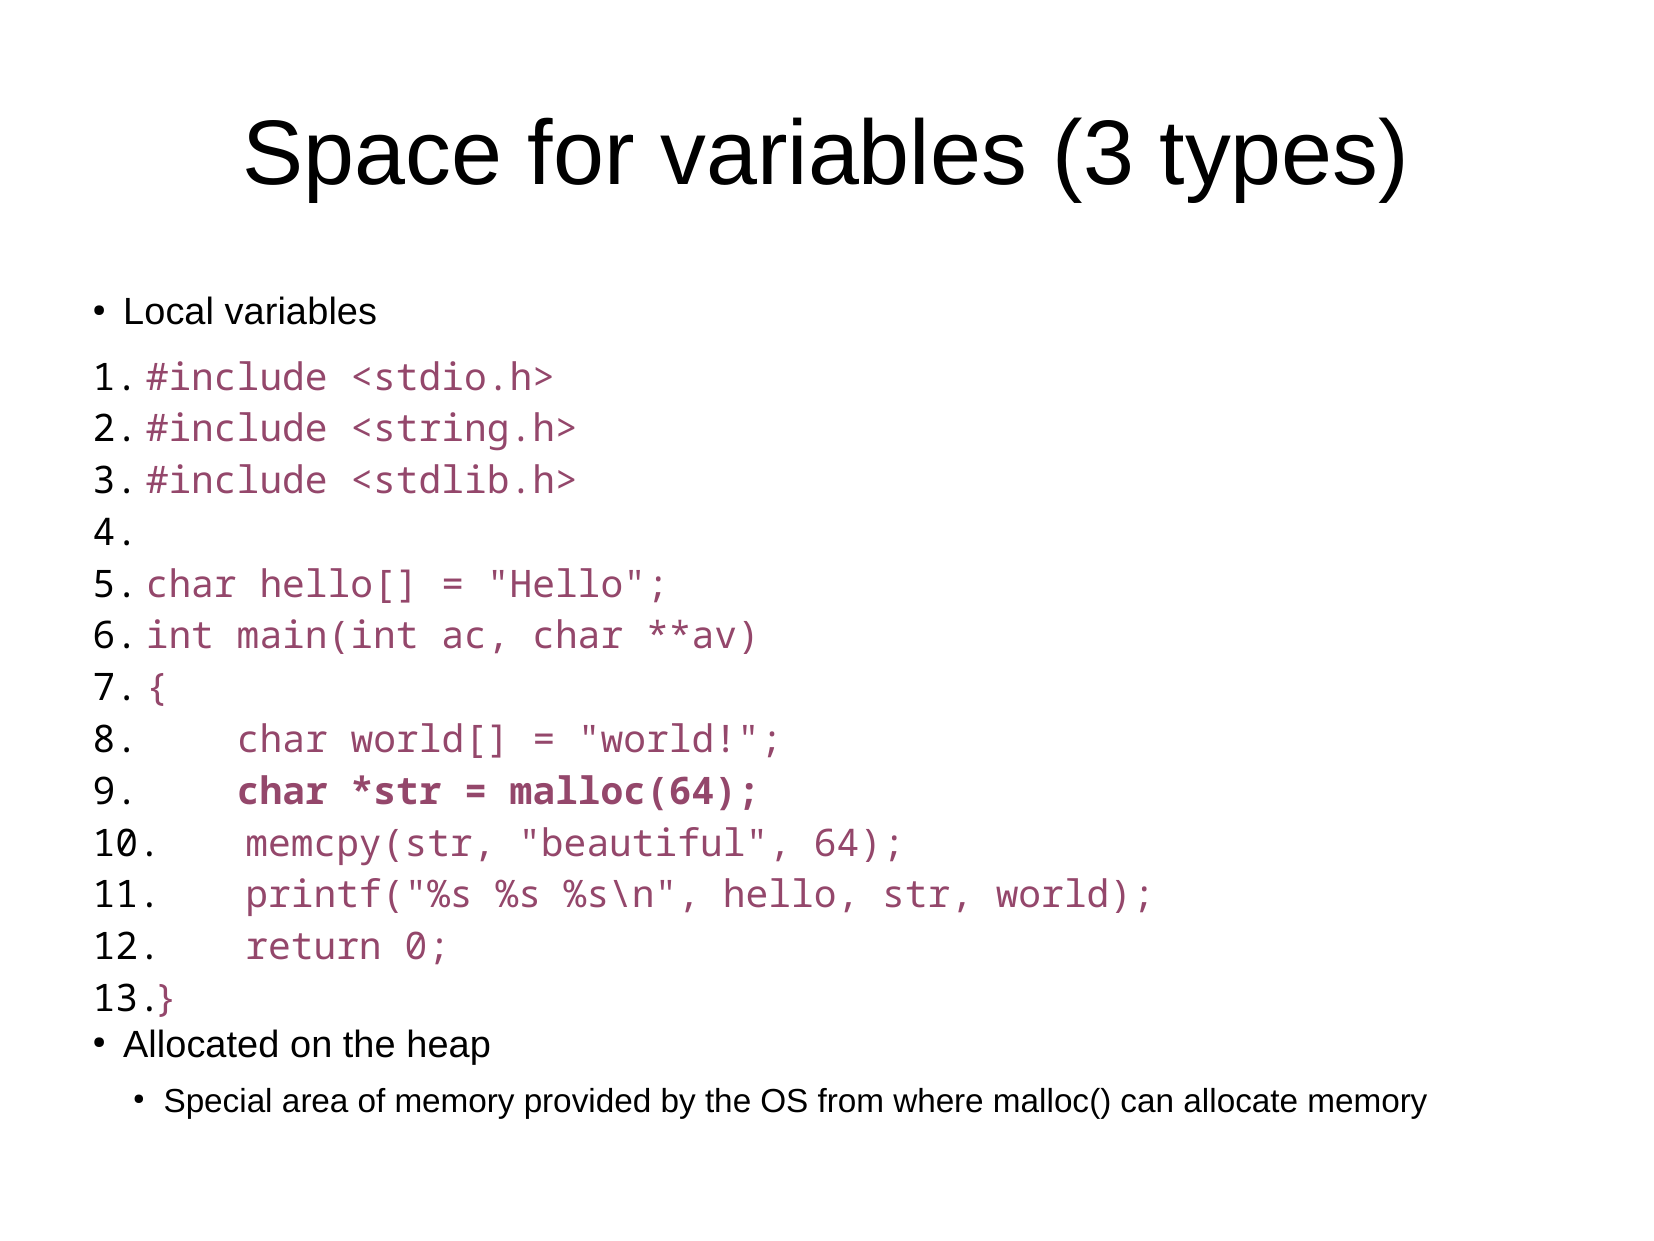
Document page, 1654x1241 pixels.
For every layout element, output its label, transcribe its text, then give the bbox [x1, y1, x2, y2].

list Local variables #include <stdio.h> #include <string.h> #include <stdlib.h> char hello[] = "Hello"; int main(int ac, char **av) { char world[] = "world!"; char *str = malloc(64); memcpy(str, "beautiful", 64); printf("%s %s %s\n", hello, str, world); return 0; } Allocated on the heap Special area of memory provided by the OS from where malloc() can allocate memory [82, 290, 1571, 1126]
title Space for variables (3 types) [82, 49, 1571, 257]
